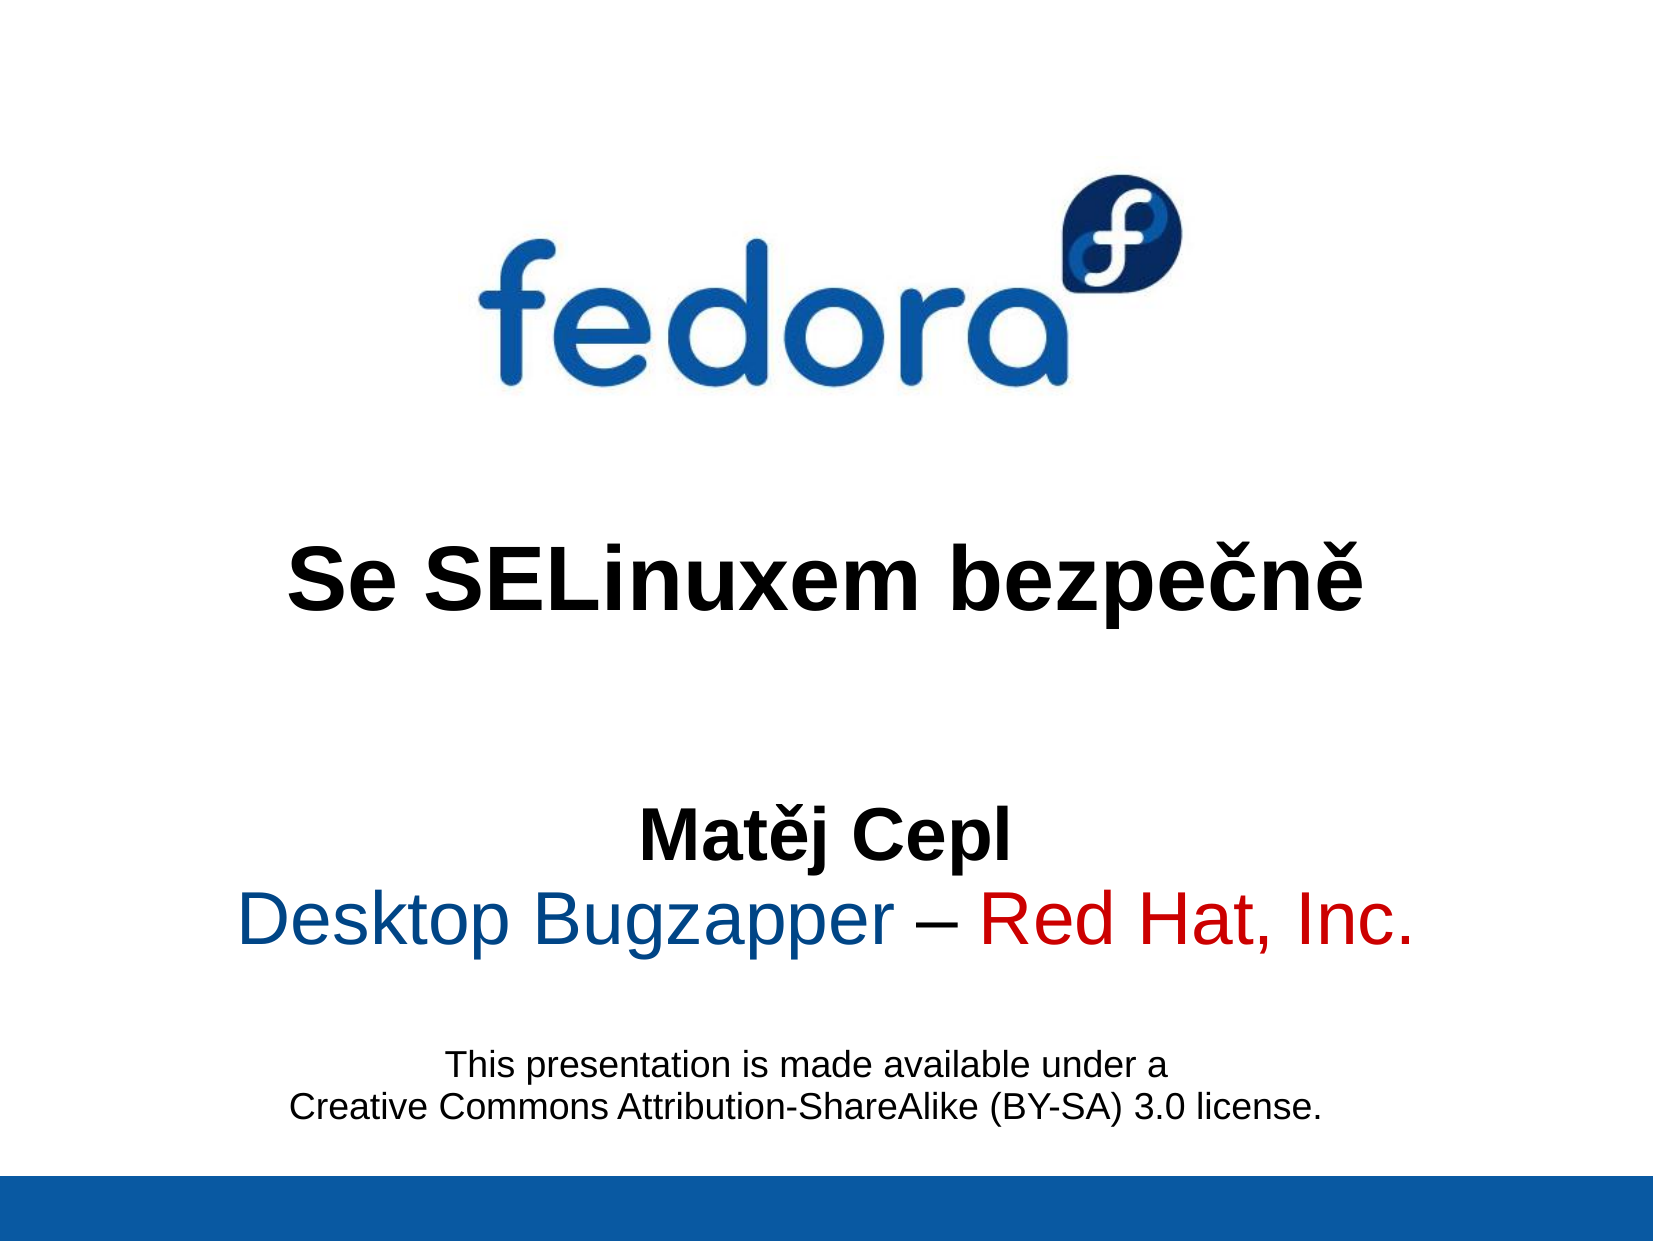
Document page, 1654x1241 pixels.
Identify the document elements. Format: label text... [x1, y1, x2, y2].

picture [0, 1176, 1653, 1241]
title Se SELinuxem bezpečně [82, 475, 1571, 683]
text_box Matěj Cepl Desktop Bugzapper – Red Hat, Inc. [113, 785, 1539, 969]
picture [458, 156, 1195, 408]
text_box This presentation is made available under a Creative Commons Attribution-ShareAlike (BY-SA) 3.0 license. [262, 1036, 1351, 1135]
